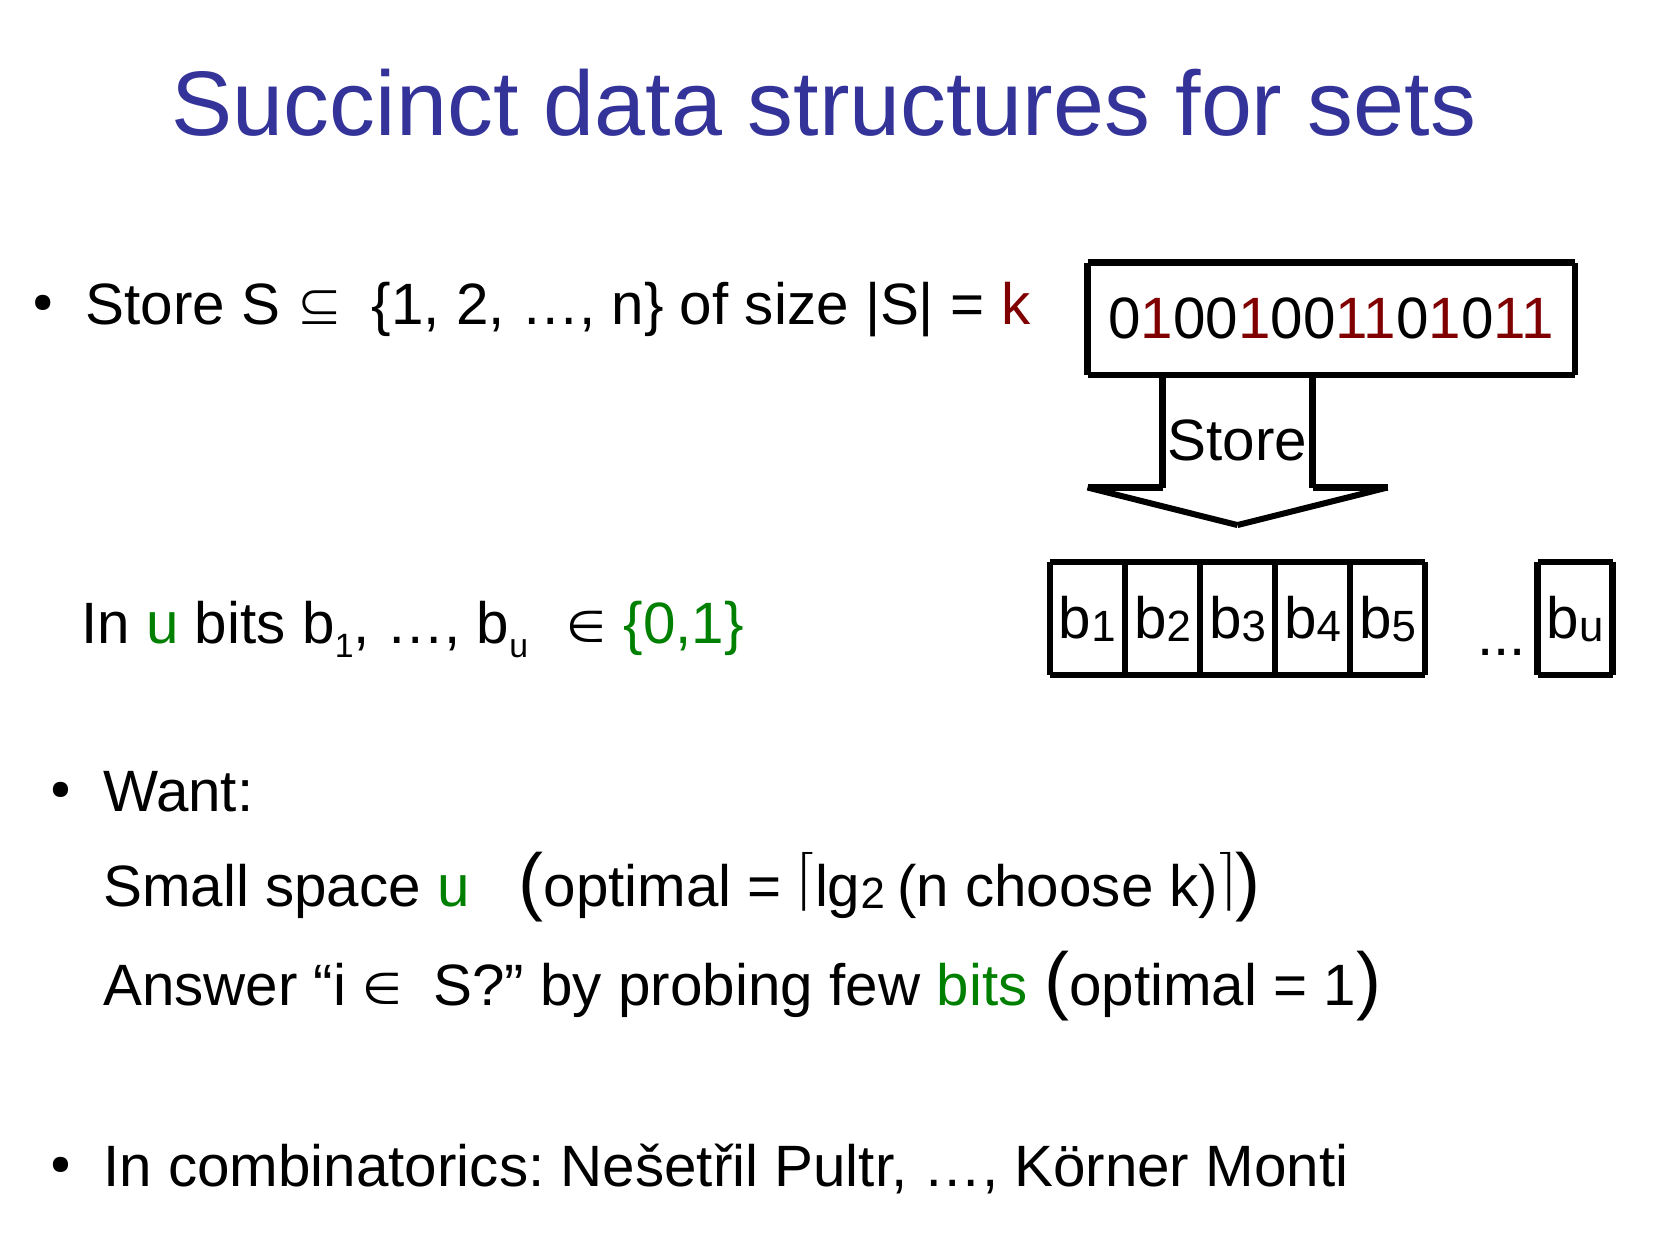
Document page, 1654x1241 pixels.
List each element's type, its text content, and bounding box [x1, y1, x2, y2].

text_box ... [1462, 595, 1576, 675]
text_box b5 [1350, 562, 1426, 675]
text_box Store [1087, 375, 1388, 526]
text_box 01001001101011 [1087, 262, 1576, 376]
text_box b3 [1200, 562, 1275, 675]
text_box b1 [1049, 562, 1124, 675]
text_box b4 [1275, 562, 1350, 675]
title Succinct data structures for sets [0, 0, 1651, 207]
text_box b2 [1124, 562, 1200, 675]
text_box bu [1537, 562, 1613, 675]
list Store S  {1, 2, …, n} of size |S| = k In u bits b1, …, bu  {0,1} Want: Small space u (optimal = lg2 (n choose k)) Answer “i  S?” by probing few bits (optimal = 1) In combinatorics: Nešetřil Pultr, …, Körner Monti [0, 184, 1654, 1238]
